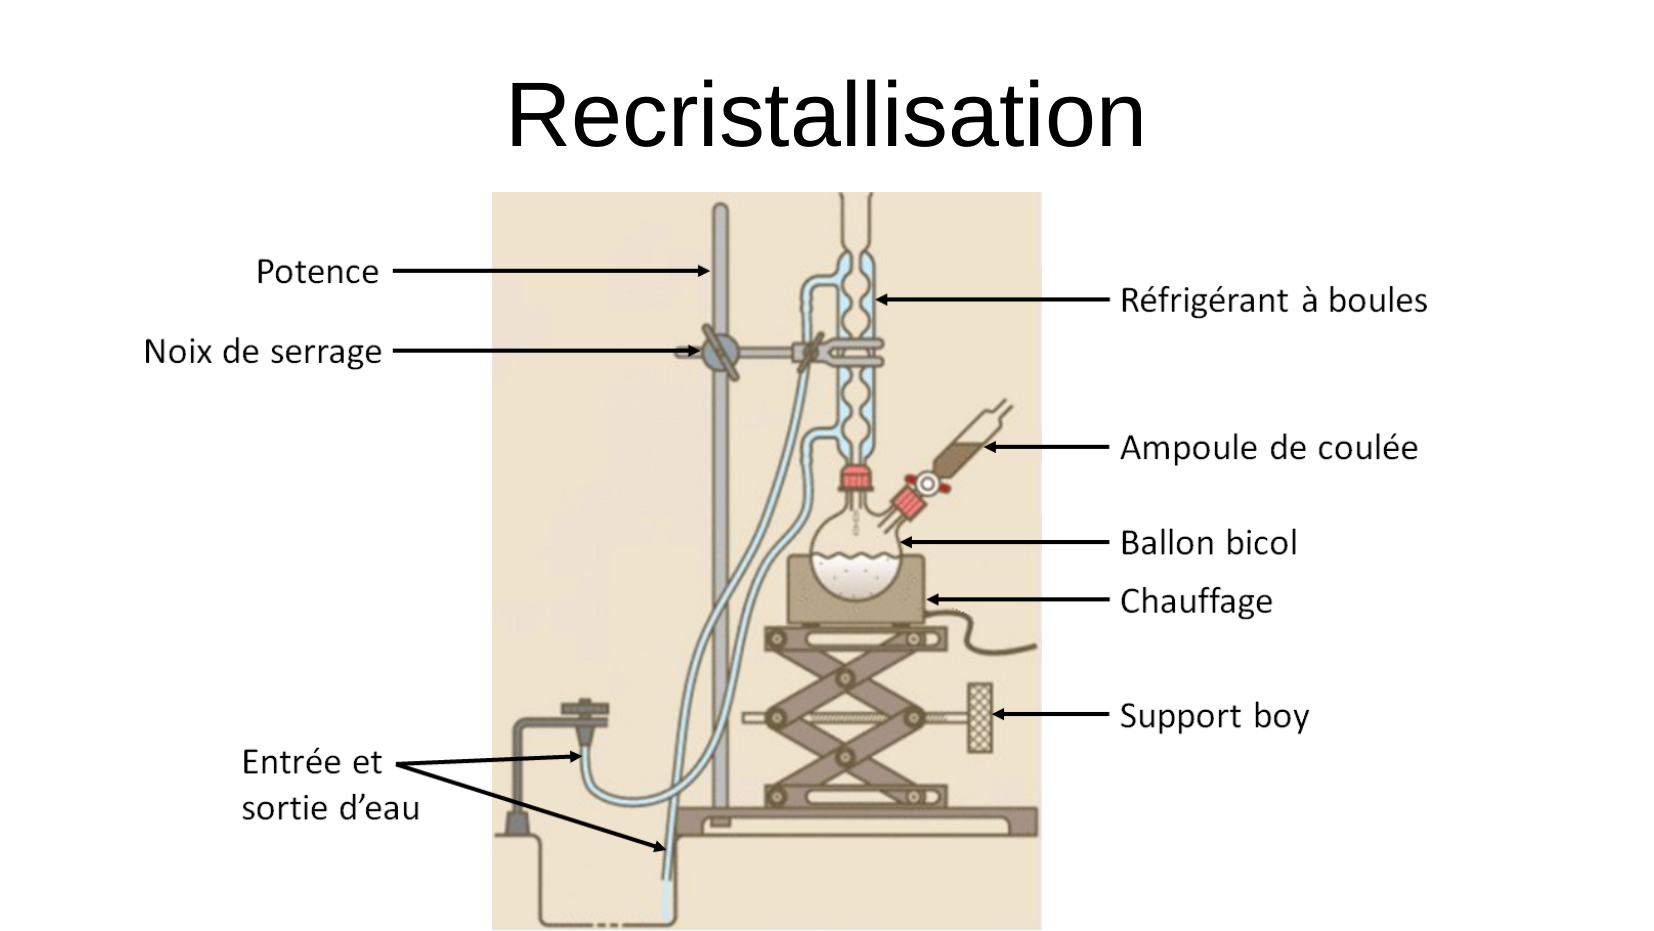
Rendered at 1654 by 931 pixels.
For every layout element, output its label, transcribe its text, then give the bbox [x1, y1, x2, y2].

title Recristallisation [82, 37, 1571, 193]
picture [144, 192, 1430, 931]
